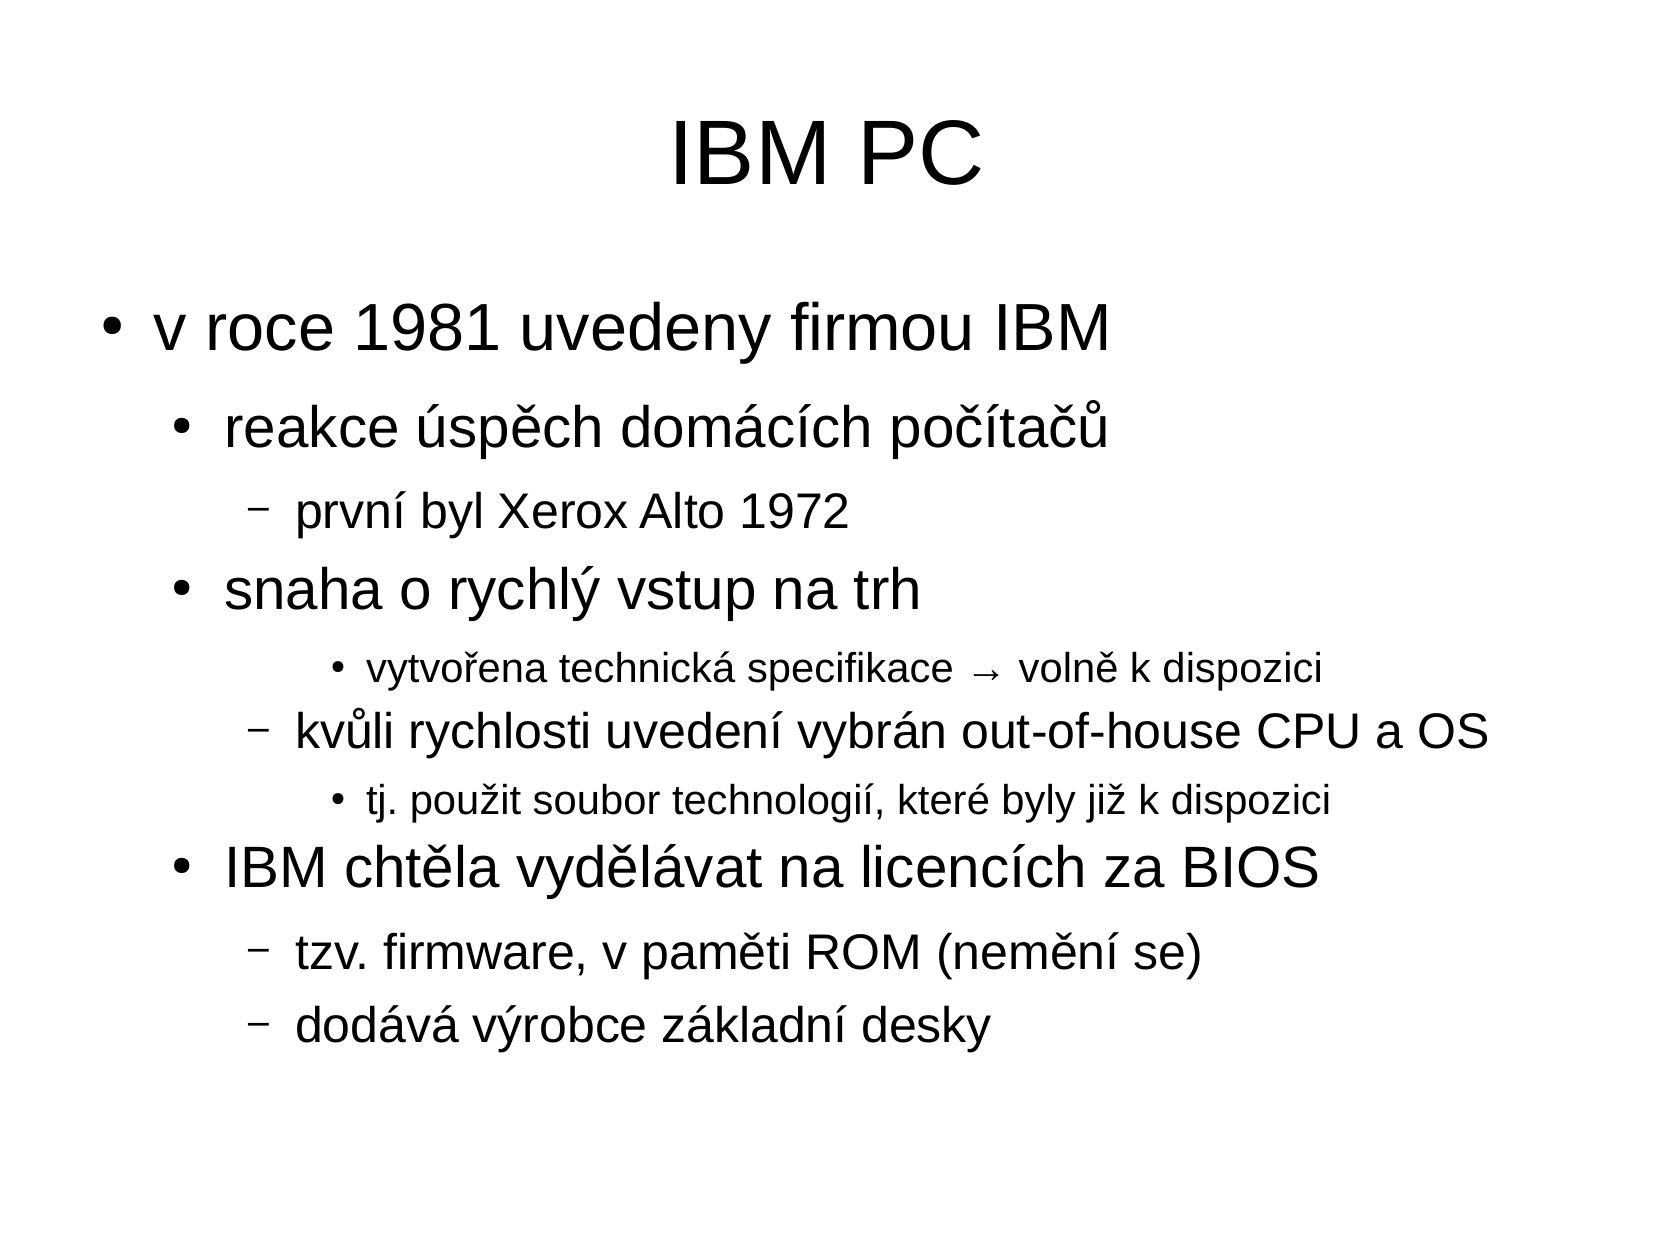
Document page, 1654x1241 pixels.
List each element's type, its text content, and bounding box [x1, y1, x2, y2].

title IBM PC [82, 49, 1571, 257]
list v roce 1981 uvedeny firmou IBM reakce úspěch domácích počítačů první byl Xerox Alto 1972 snaha o rychlý vstup na trh vytvořena technická specifikace → volně k dispozici kvůli rychlosti uvedení vybrán out-of-house CPU a OS tj. použit soubor technologií, které byly již k dispozici IBM chtěla vydělávat na licencích za BIOS tzv. firmware, v paměti ROM (nemění se) dodává výrobce základní desky [82, 290, 1571, 1109]
